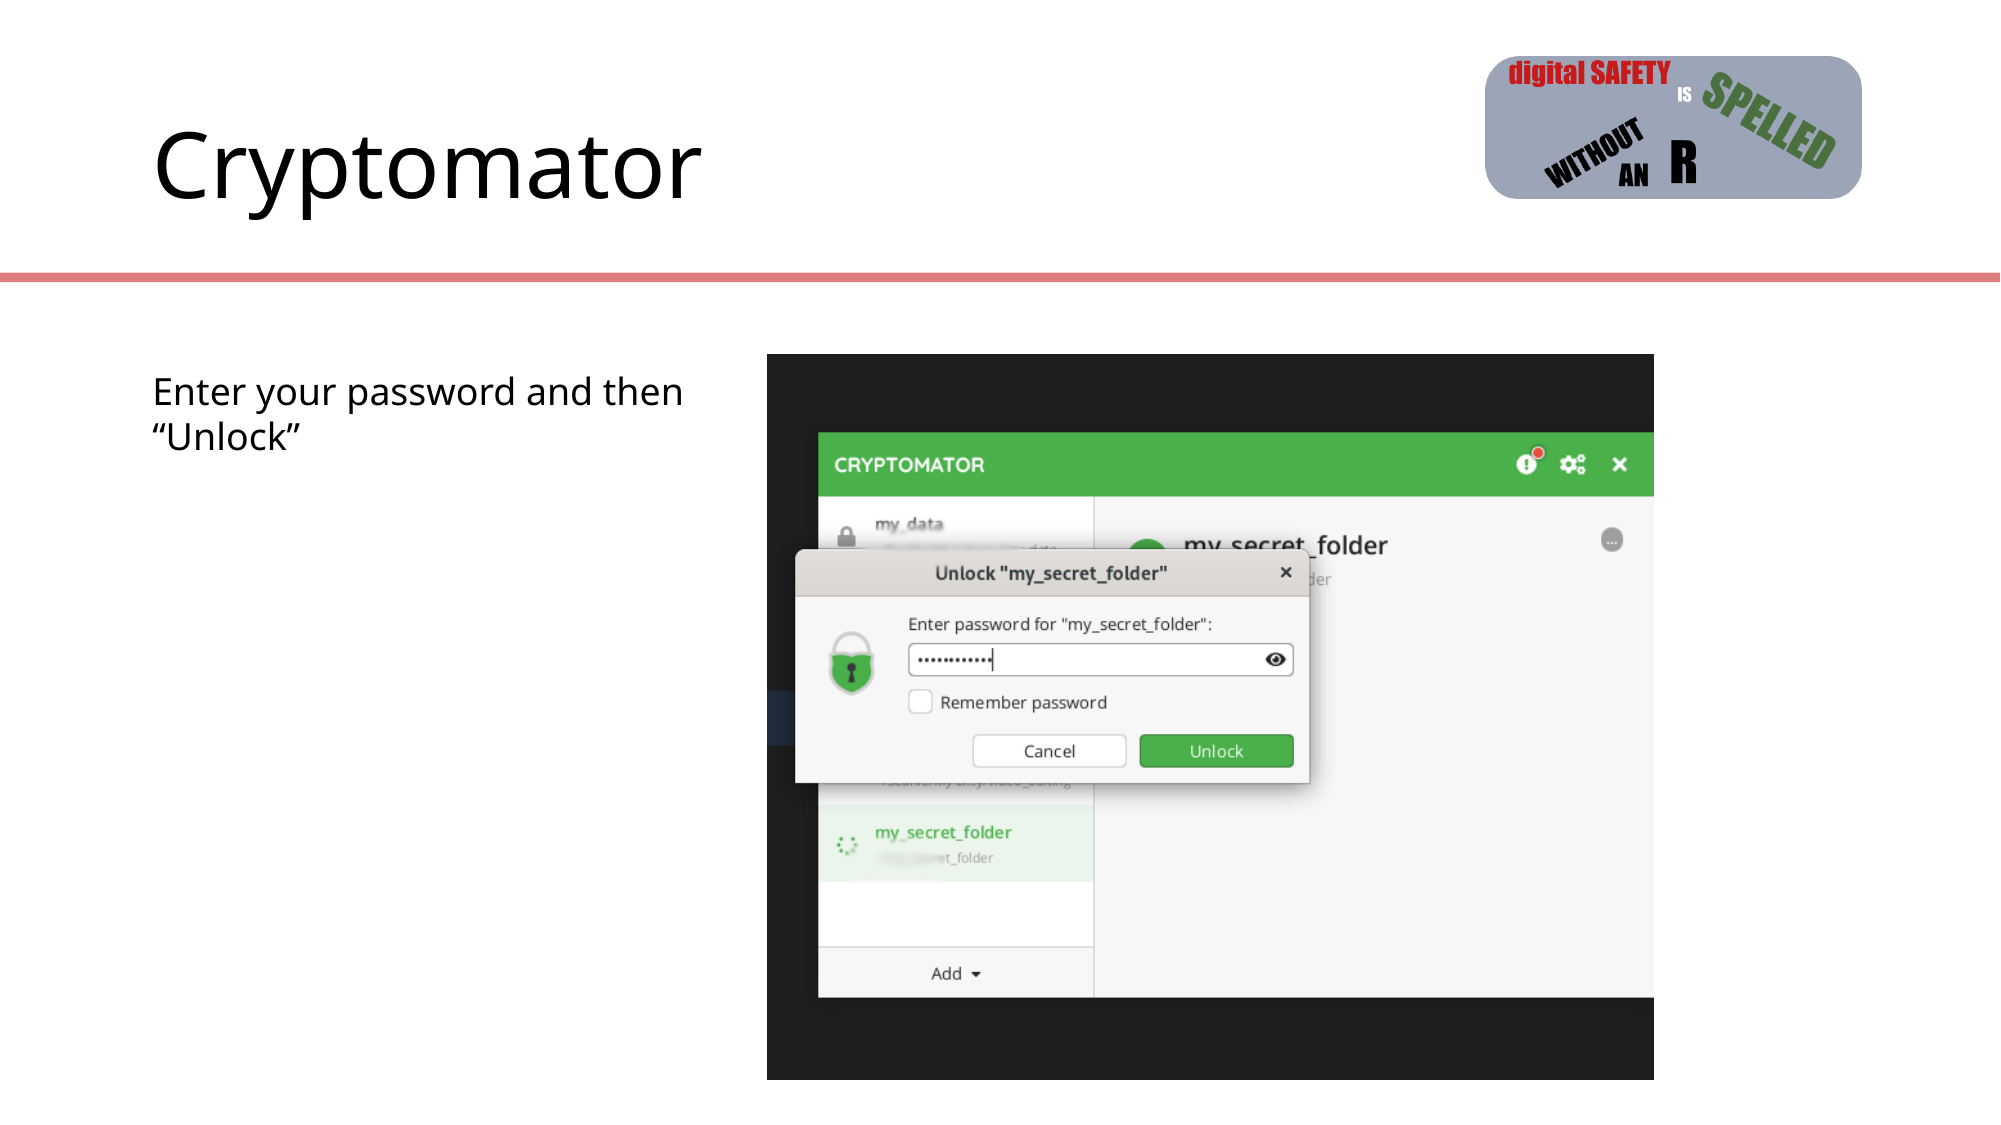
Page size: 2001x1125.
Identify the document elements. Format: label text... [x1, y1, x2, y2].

title Cryptomator [137, 59, 1863, 278]
picture [767, 354, 1654, 1080]
text_box Enter your password and then “Unlock” [137, 360, 767, 466]
